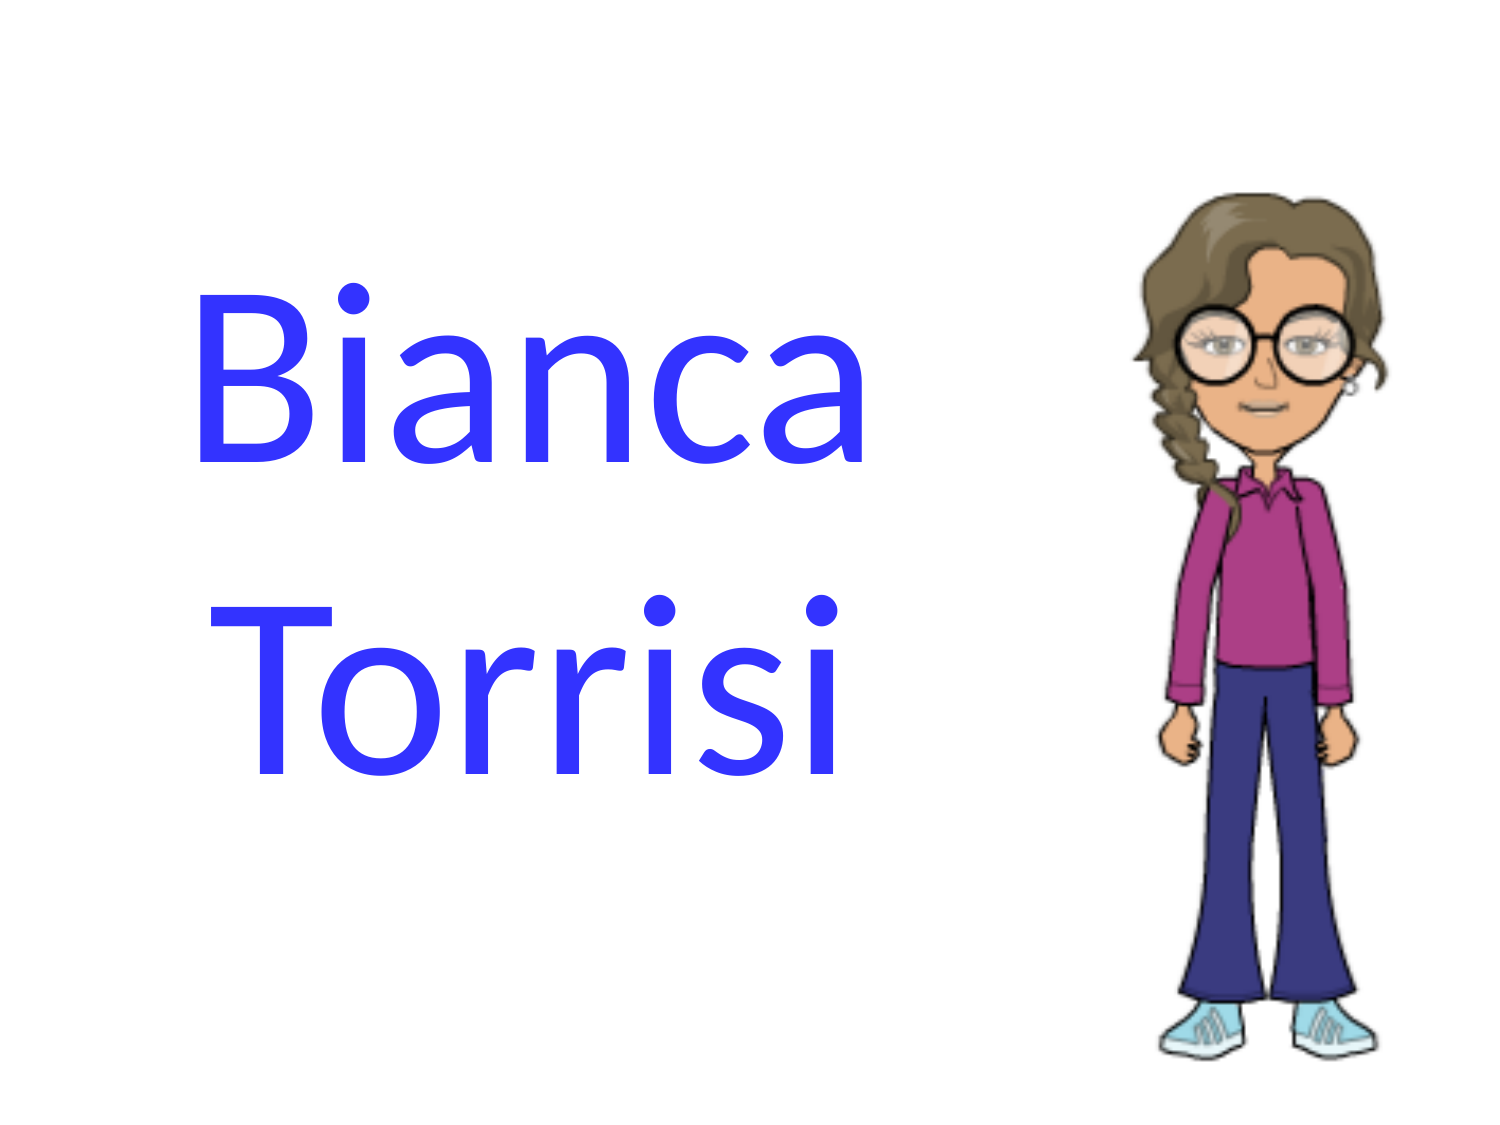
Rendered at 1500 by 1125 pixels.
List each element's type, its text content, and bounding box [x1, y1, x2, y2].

picture [1068, 150, 1462, 1125]
title Bianca Torrisi [80, 194, 981, 1004]
